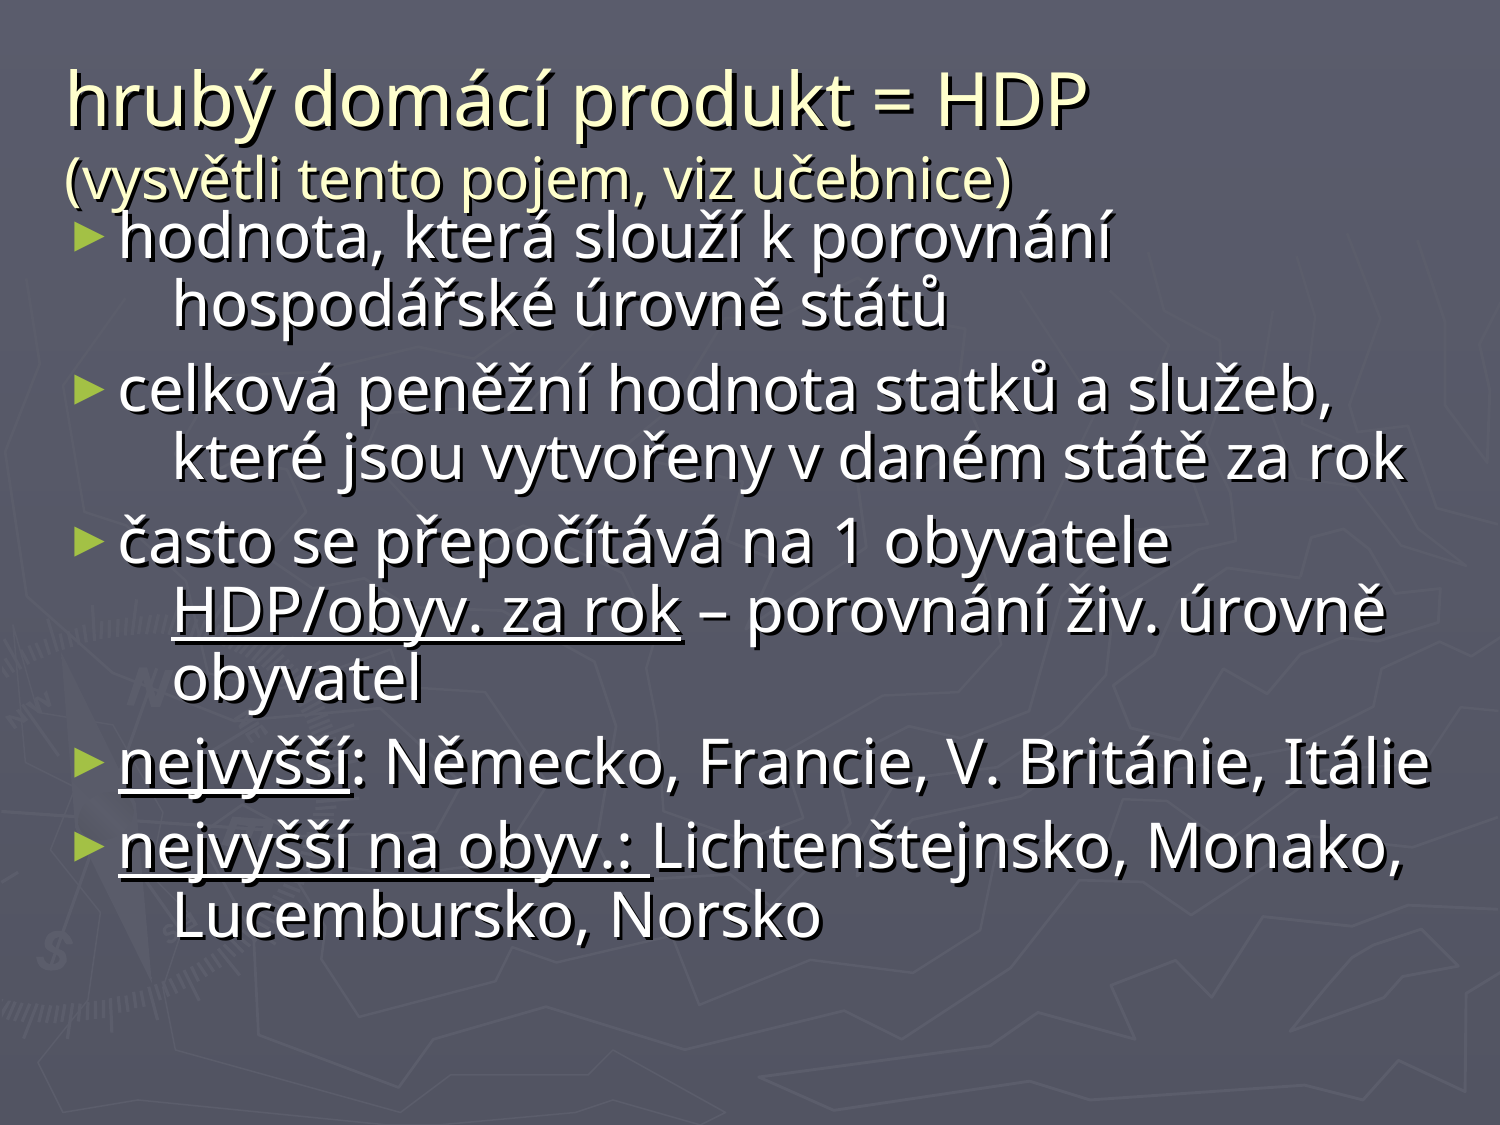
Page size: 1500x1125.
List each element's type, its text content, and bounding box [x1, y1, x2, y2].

list hodnota, která slouží k porovnání hospodářské úrovně států celková peněžní hodnota statků a služeb, které jsou vytvořeny v daném státě za rok často se přepočítává na 1 obyvatele HDP/obyv. za rok – porovnání živ. úrovně obyvatel nejvyšší: Německo, Francie, V. Británie, Itálie nejvyšší na obyv.: Lichtenštejnsko, Monako, Lucembursko, Norsko [49, 196, 1451, 1094]
title hrubý domácí produkt = HDP (vysvětli tento pojem, viz učebnice) [49, 37, 1451, 196]
